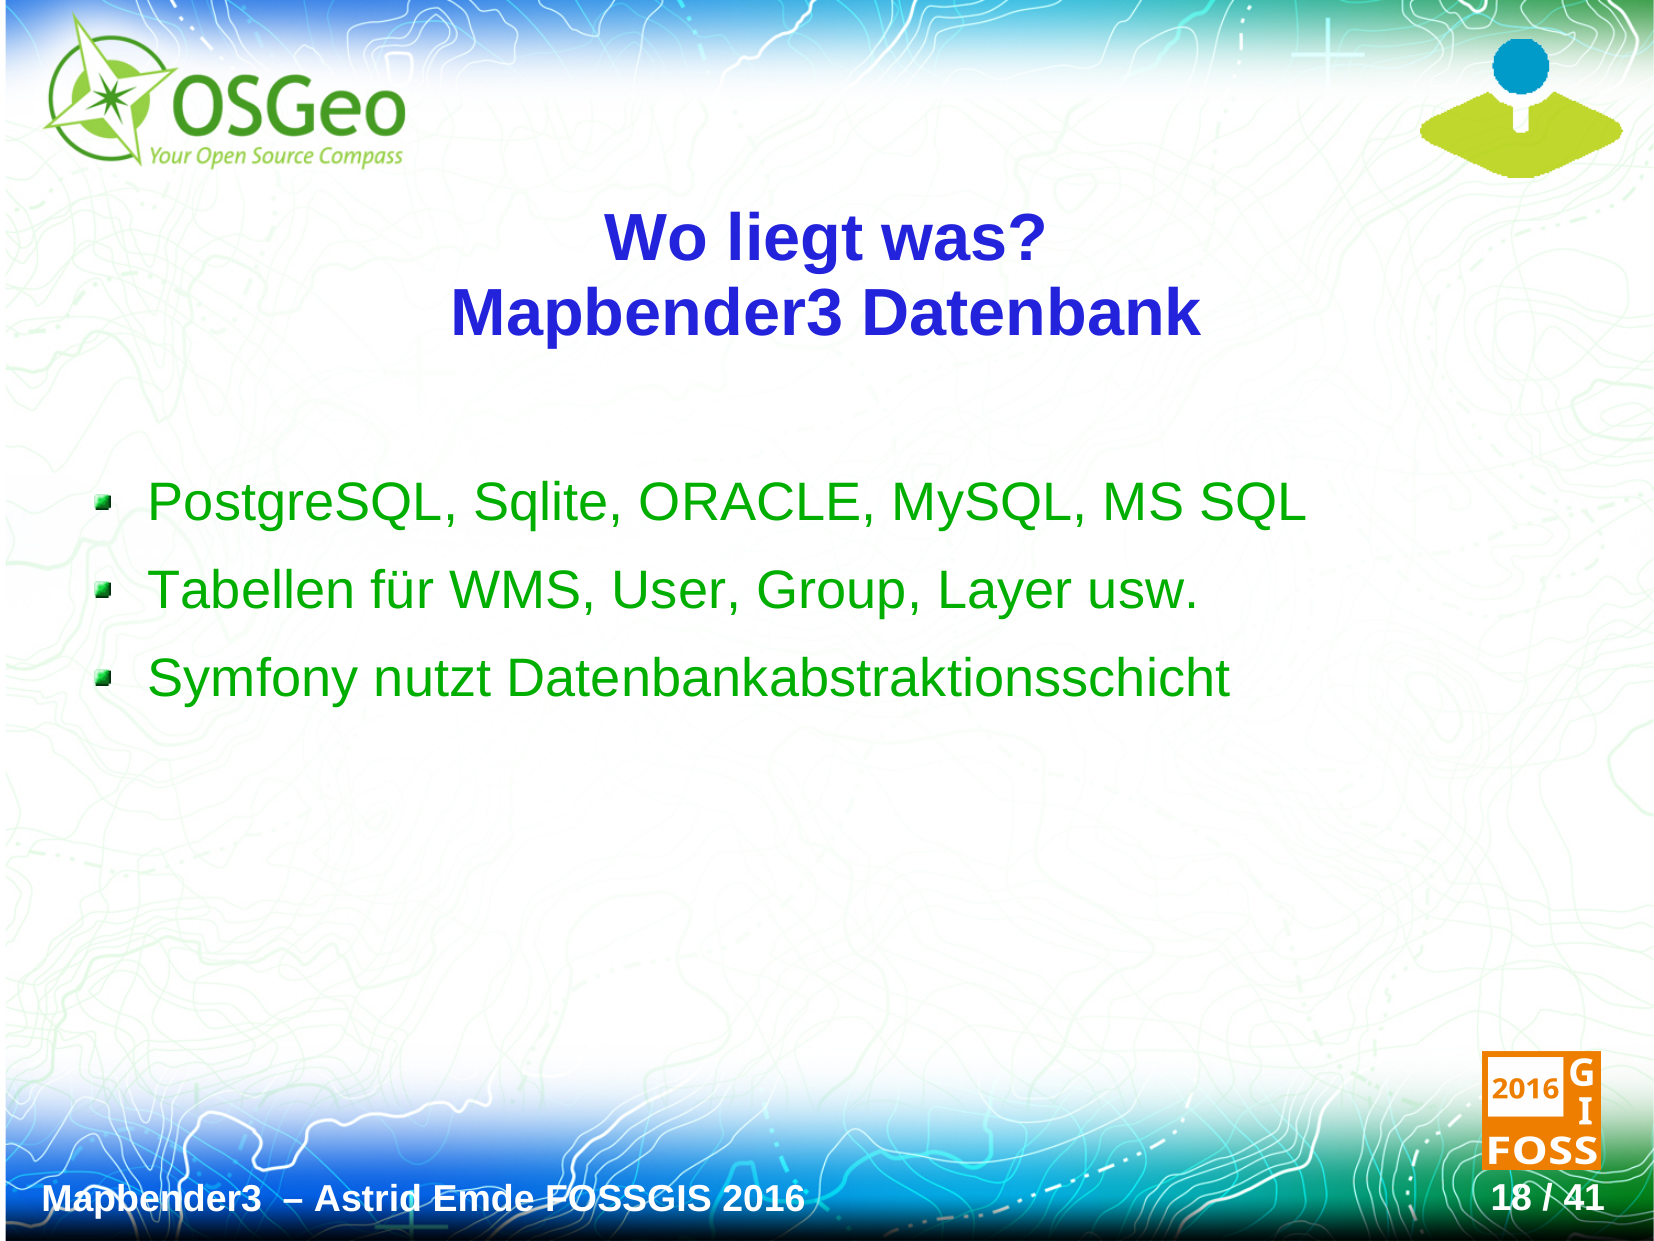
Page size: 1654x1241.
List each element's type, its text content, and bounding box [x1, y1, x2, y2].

list PostgreSQL, Sqlite, ORACLE, MySQL, MS SQL Tabellen für WMS, User, Group, Layer usw. Symfony nutzt Datenbankabstraktionsschicht [76, 383, 1565, 1203]
title Wo liegt was? Mapbender3 Datenbank [82, 188, 1571, 361]
picture [5, 0, 1654, 1241]
